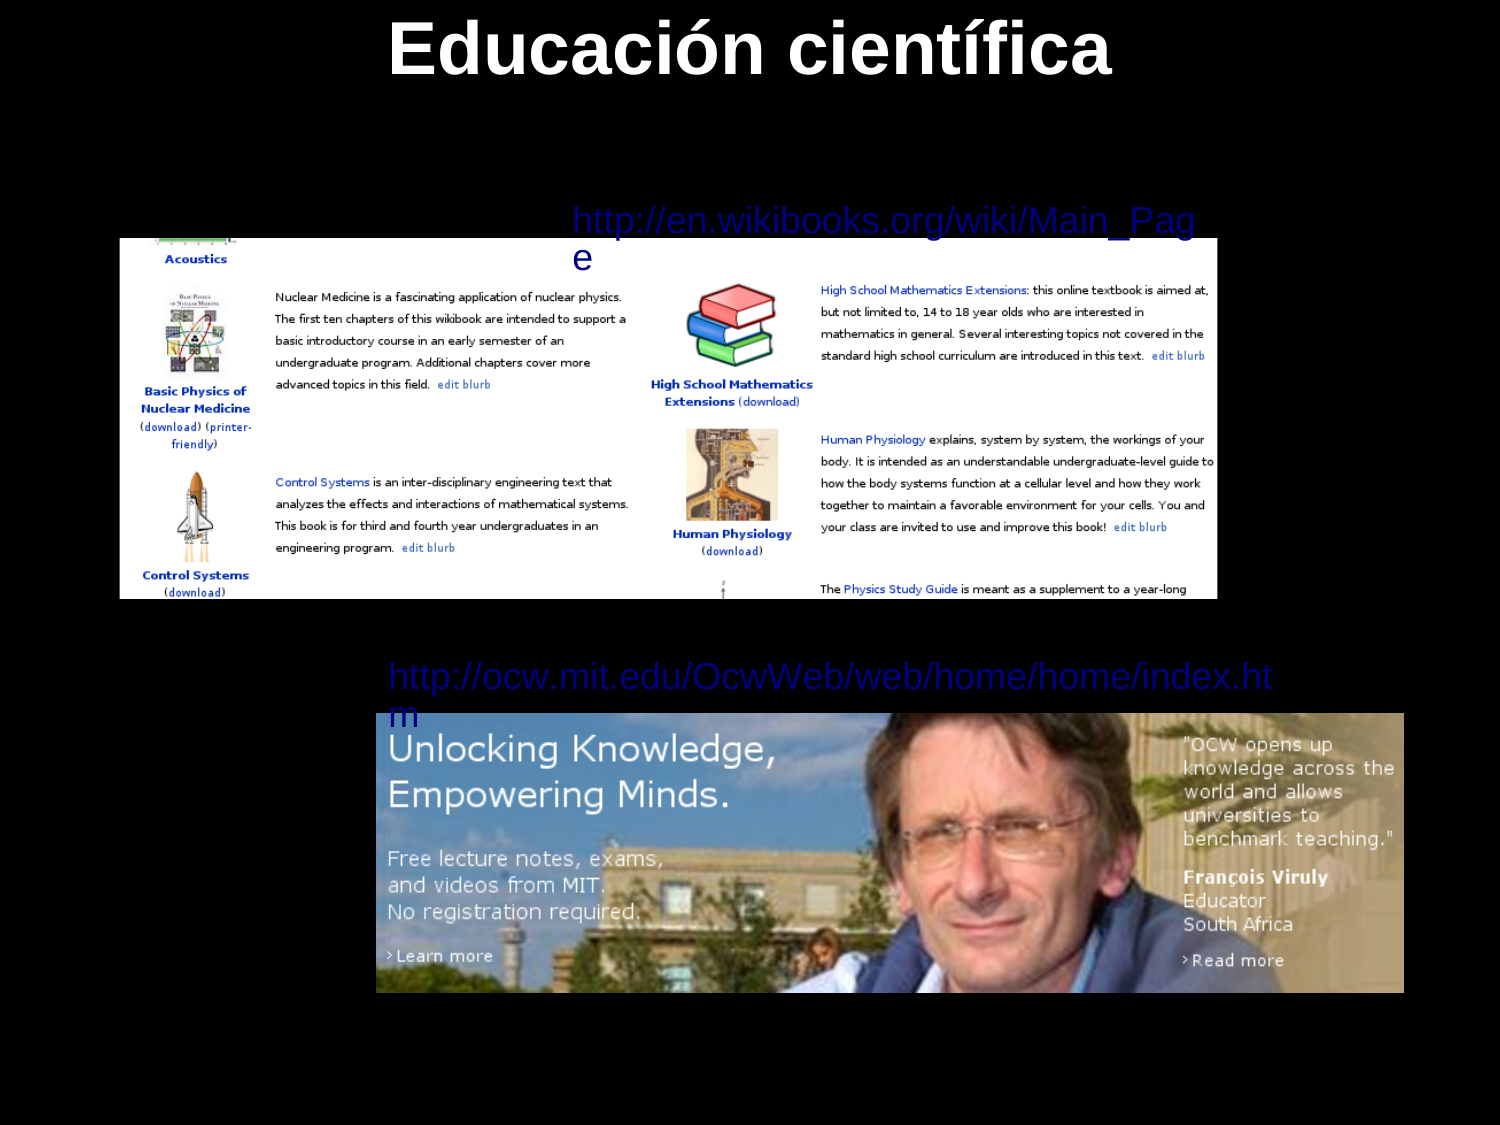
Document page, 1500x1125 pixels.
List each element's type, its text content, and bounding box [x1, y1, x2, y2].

picture [119, 238, 1218, 599]
title Educación científica [75, 0, 1425, 101]
text_box http://ocw.mit.edu/OcwWeb/web/home/home/index.htm [373, 644, 1317, 705]
picture [376, 713, 1404, 993]
text_box http://en.wikibooks.org/wiki/Main_Page [557, 188, 1230, 249]
